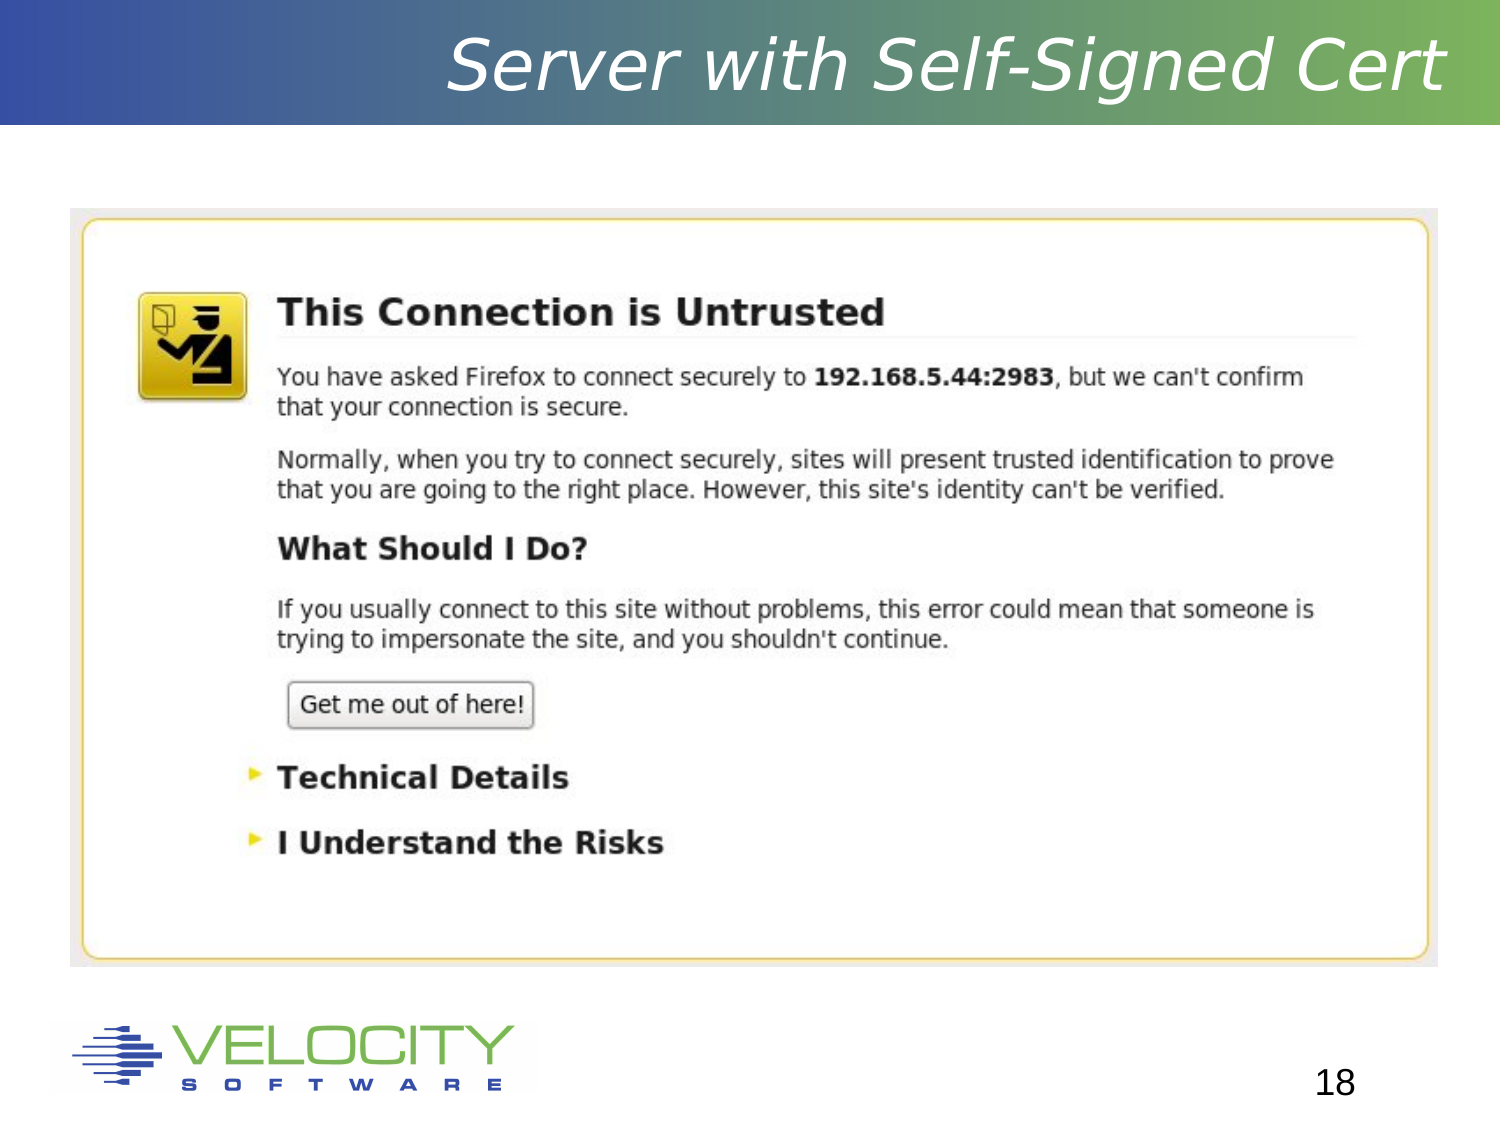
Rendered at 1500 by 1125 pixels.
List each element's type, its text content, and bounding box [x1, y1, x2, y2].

picture [70, 208, 1438, 967]
title Server with Self-Signed Cert [62, 12, 1463, 113]
picture [50, 1021, 538, 1094]
